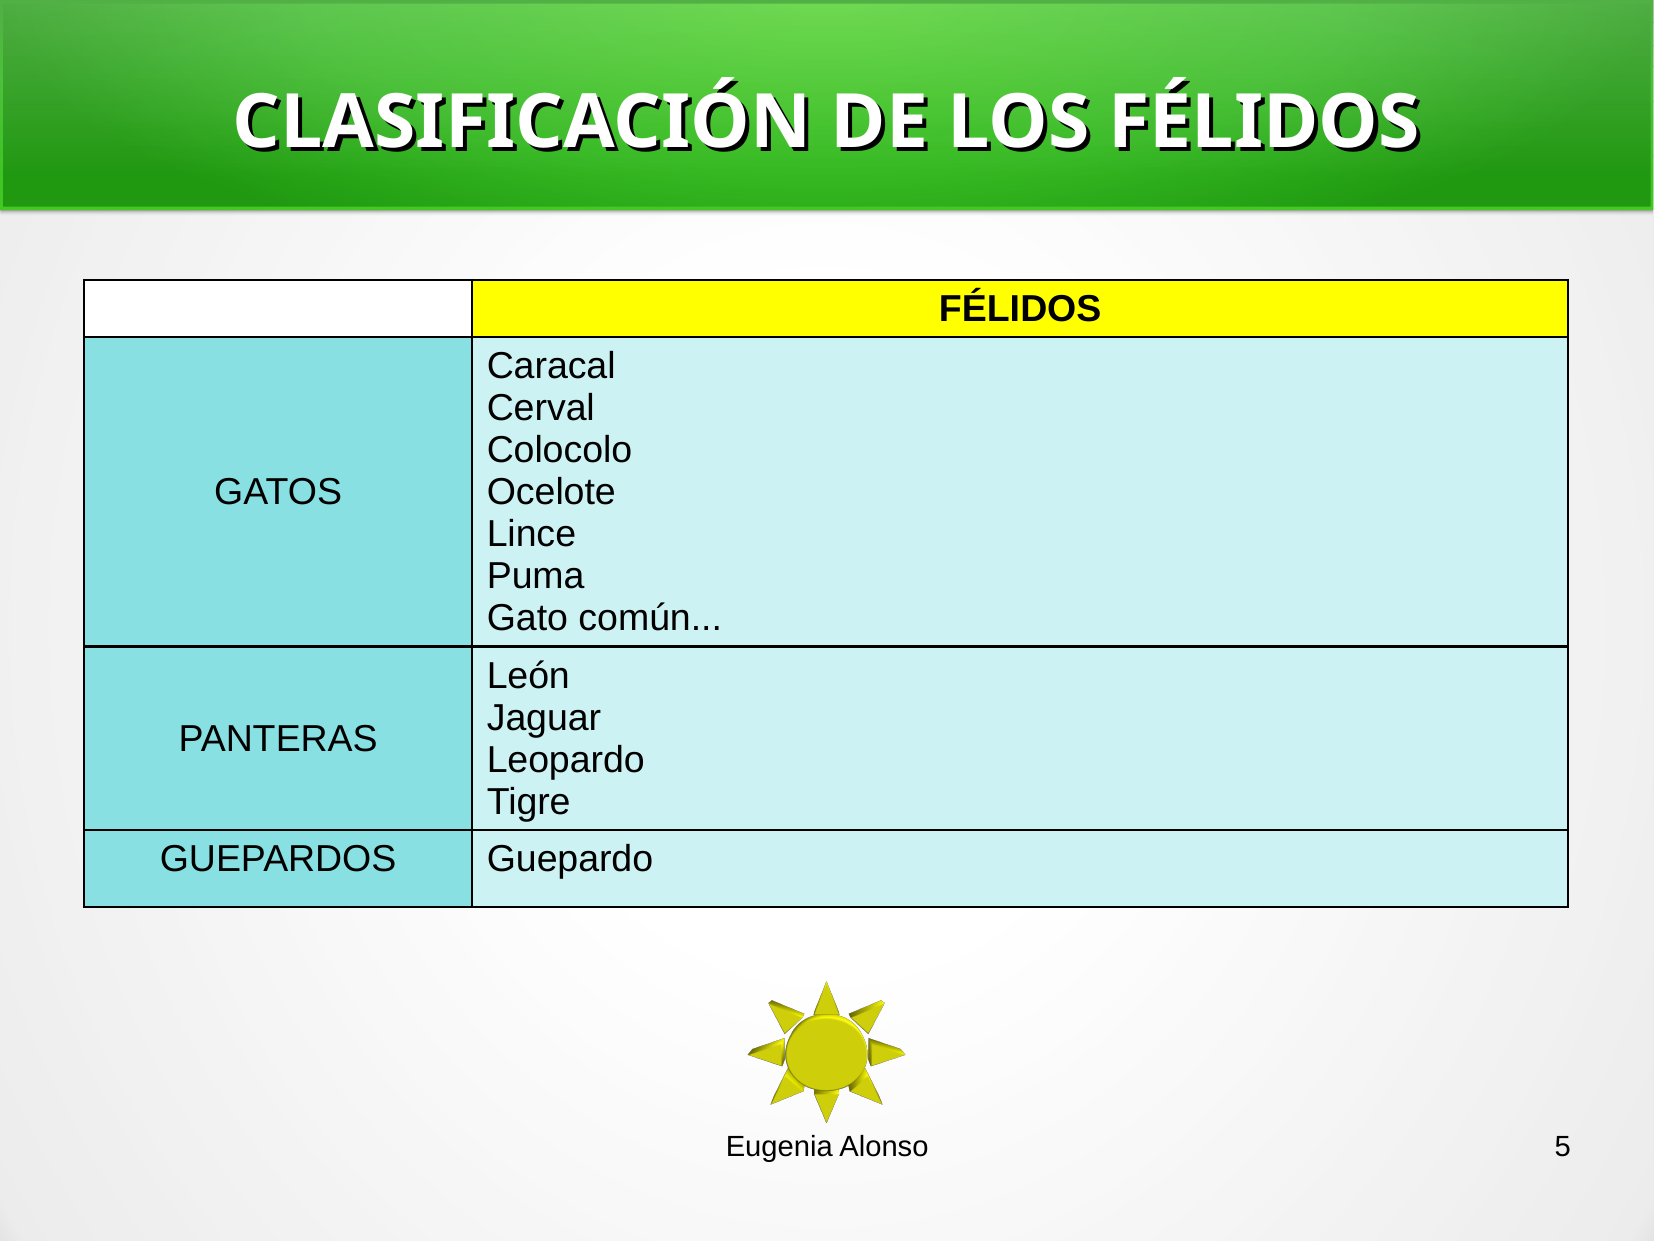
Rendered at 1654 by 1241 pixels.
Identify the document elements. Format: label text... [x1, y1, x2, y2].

table_cell Guepardo [473, 831, 1567, 906]
table_cell PANTERAS [85, 648, 471, 829]
table_header FÉLIDOS [473, 281, 1567, 336]
table_header [85, 281, 471, 336]
title CLASIFICACIÓN DE LOS FÉLIDOS [82, 47, 1571, 189]
table_cell Caracal Cerval Colocolo Ocelote Lince Puma Gato común... [473, 338, 1567, 645]
table_cell GUEPARDOS [85, 831, 471, 906]
table_cell GATOS [85, 338, 471, 645]
table_cell León Jaguar Leopardo Tigre [473, 648, 1567, 829]
